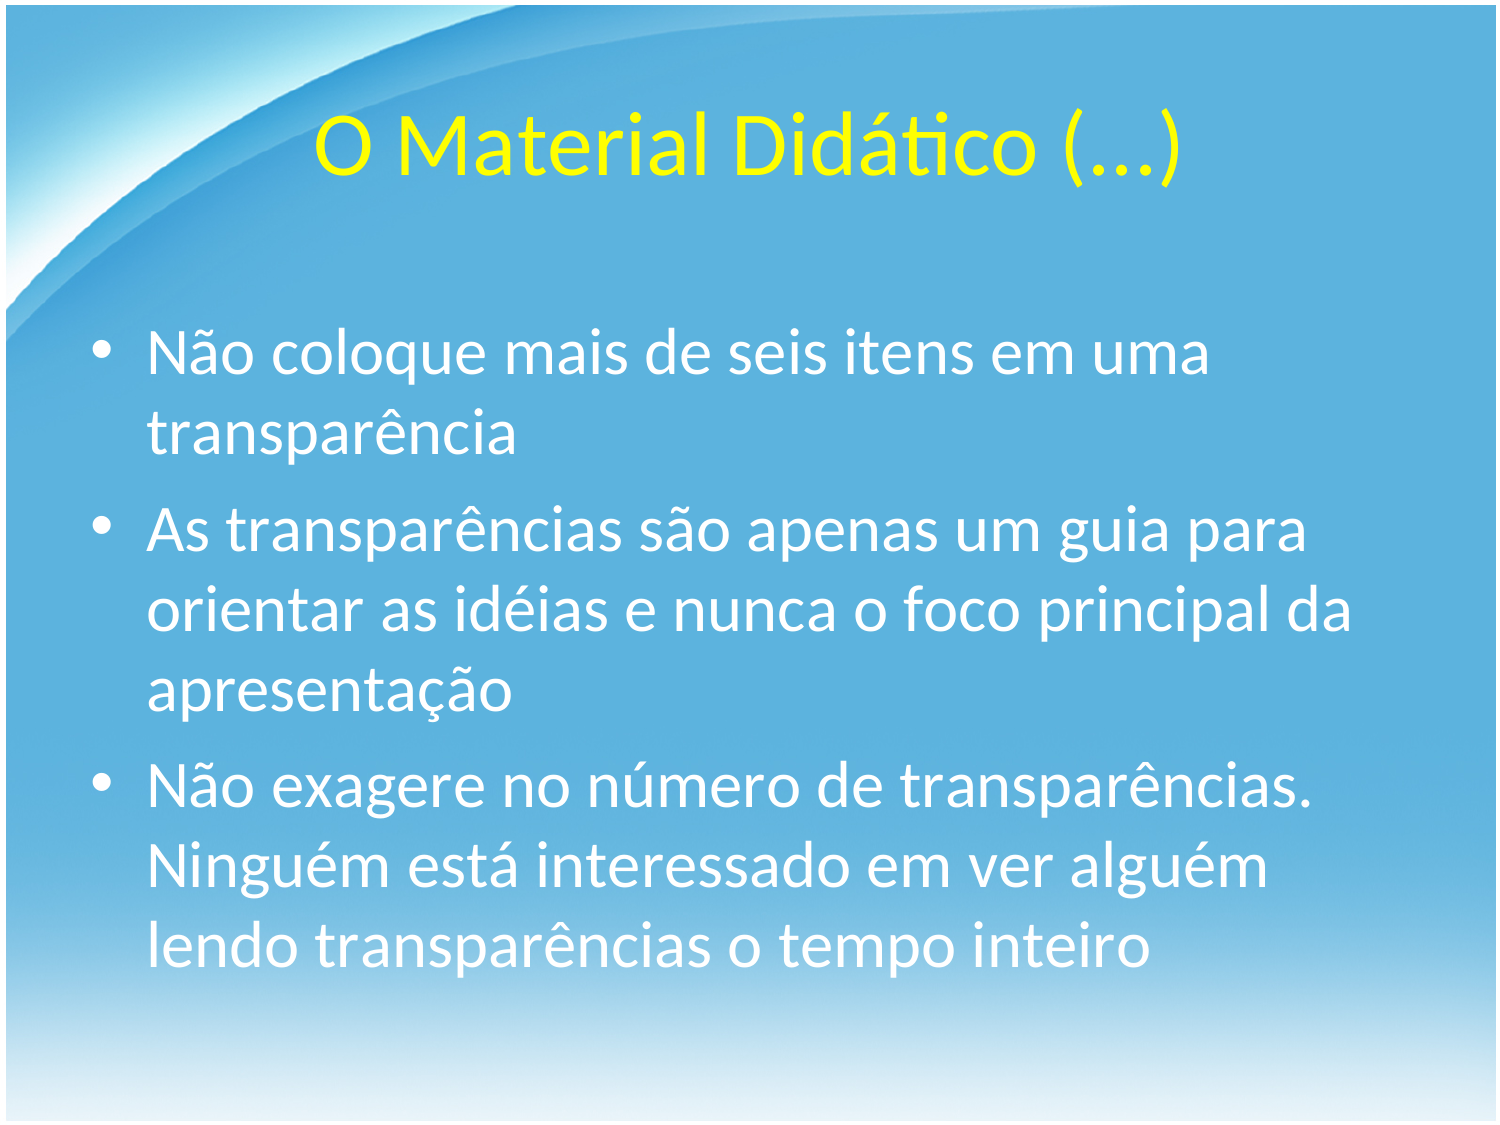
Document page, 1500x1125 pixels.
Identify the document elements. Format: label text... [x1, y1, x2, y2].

picture [0, 0, 1500, 1125]
text_box Não coloque mais de seis itens em uma transparência As transparências são apenas um guia para orientar as idéias e nunca o foco principal da apresentação Não exagere no número de transparências. Ninguém está interessado em ver alguém lendo transparências o tempo inteiro [75, 300, 1426, 1043]
title O Material Didático (...) [75, 21, 1425, 257]
